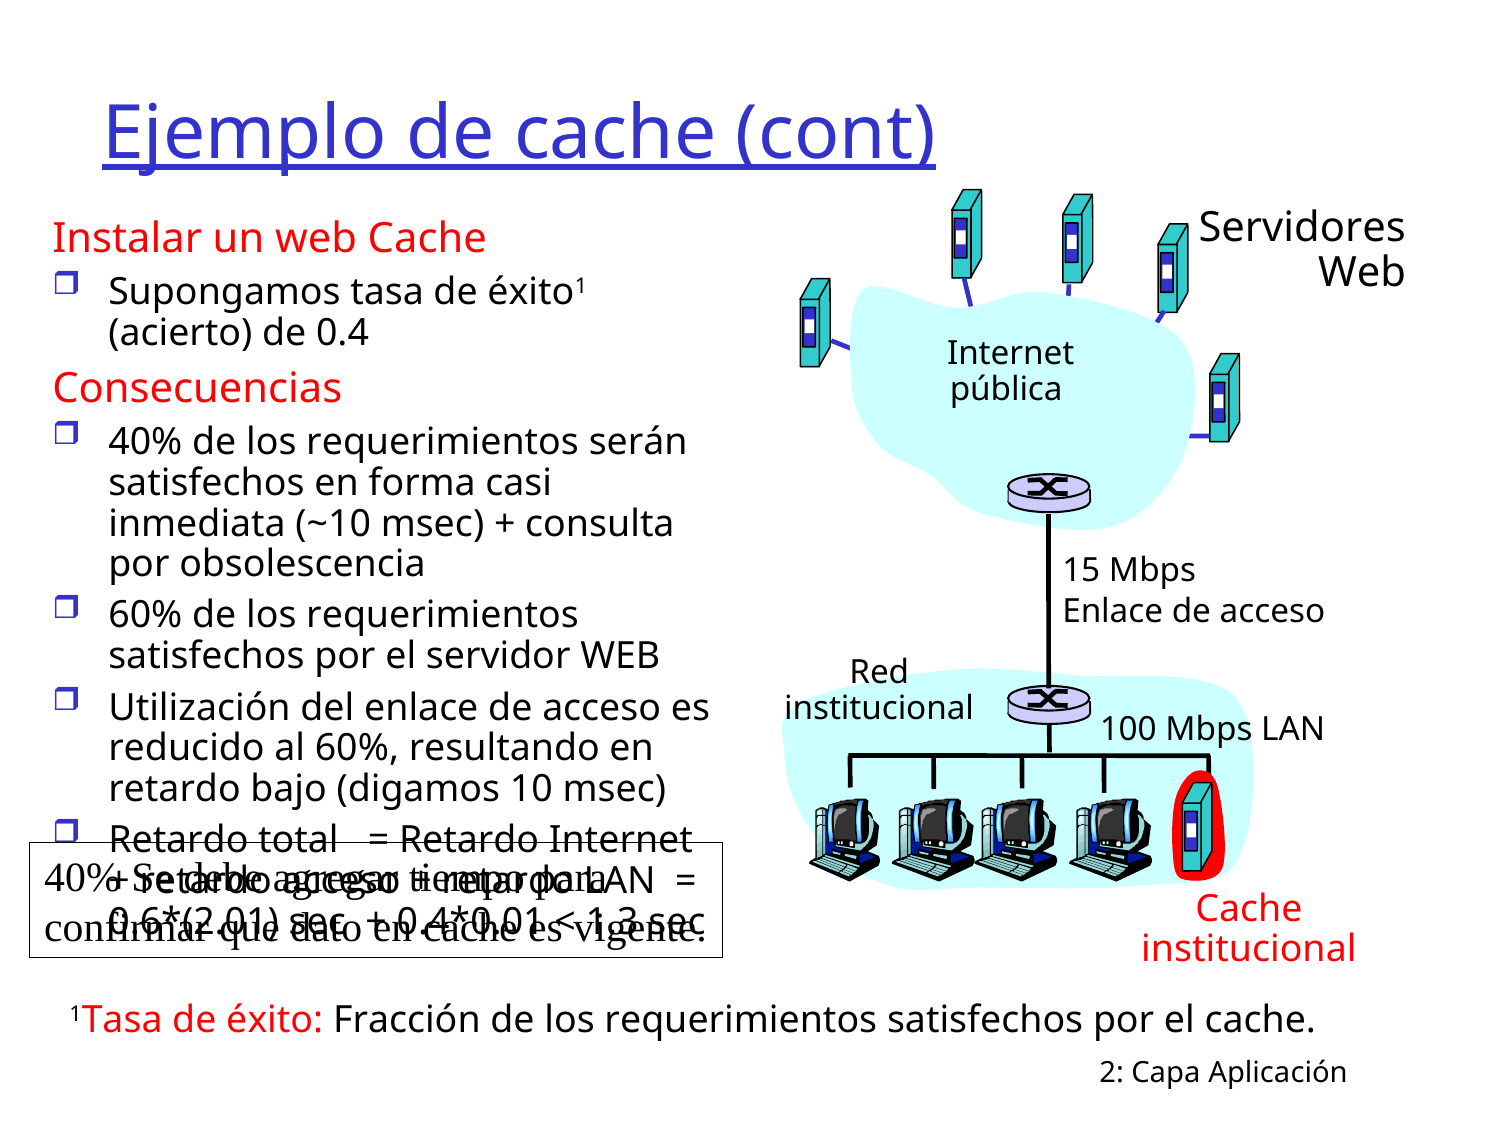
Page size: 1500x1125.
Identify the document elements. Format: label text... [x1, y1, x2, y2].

text_box 40% Se debe agregar tiempo para confirmar que dato en cache es vigente. [29, 842, 723, 958]
text_box [800, 278, 830, 368]
text_box [849, 286, 1196, 531]
text_box 100 Mbps LAN [1084, 704, 1341, 756]
title Ejemplo de cache (cont) [87, 37, 1363, 225]
text_box Red institucional [769, 647, 990, 735]
text_box [951, 189, 982, 279]
text_box 15 Mbps Enlace de acceso [1047, 545, 1341, 637]
text_box [782, 668, 1254, 891]
text_box [1209, 353, 1240, 443]
text_box Internet pública [923, 327, 1090, 416]
text_box 1Tasa de éxito: Fracción de los requerimientos satisfechos por el cache. [54, 987, 1332, 1049]
text_box Servidores Web [1183, 198, 1421, 304]
text_box [1158, 223, 1183, 313]
list Instalar un web Cache Supongamos tasa de éxito1 (acierto) de 0.4 Consecuencias 40% de los requerimientos serán satisfechos en forma casi inmediata (~10 msec) + consulta por obsolescencia 60% de los requerimientos satisfechos por el servidor WEB Utilización del enlace de acceso es reducido al 60%, resultando en retardo bajo (digamos 10 msec) Retardo total = Retardo Internet + retardo acceso + retardo LAN = 0.6*(2.01) sec + 0.4*0.01 < 1.3 sec [37, 208, 738, 971]
text_box [1062, 194, 1093, 283]
text_box Cache institucional [1126, 881, 1372, 978]
